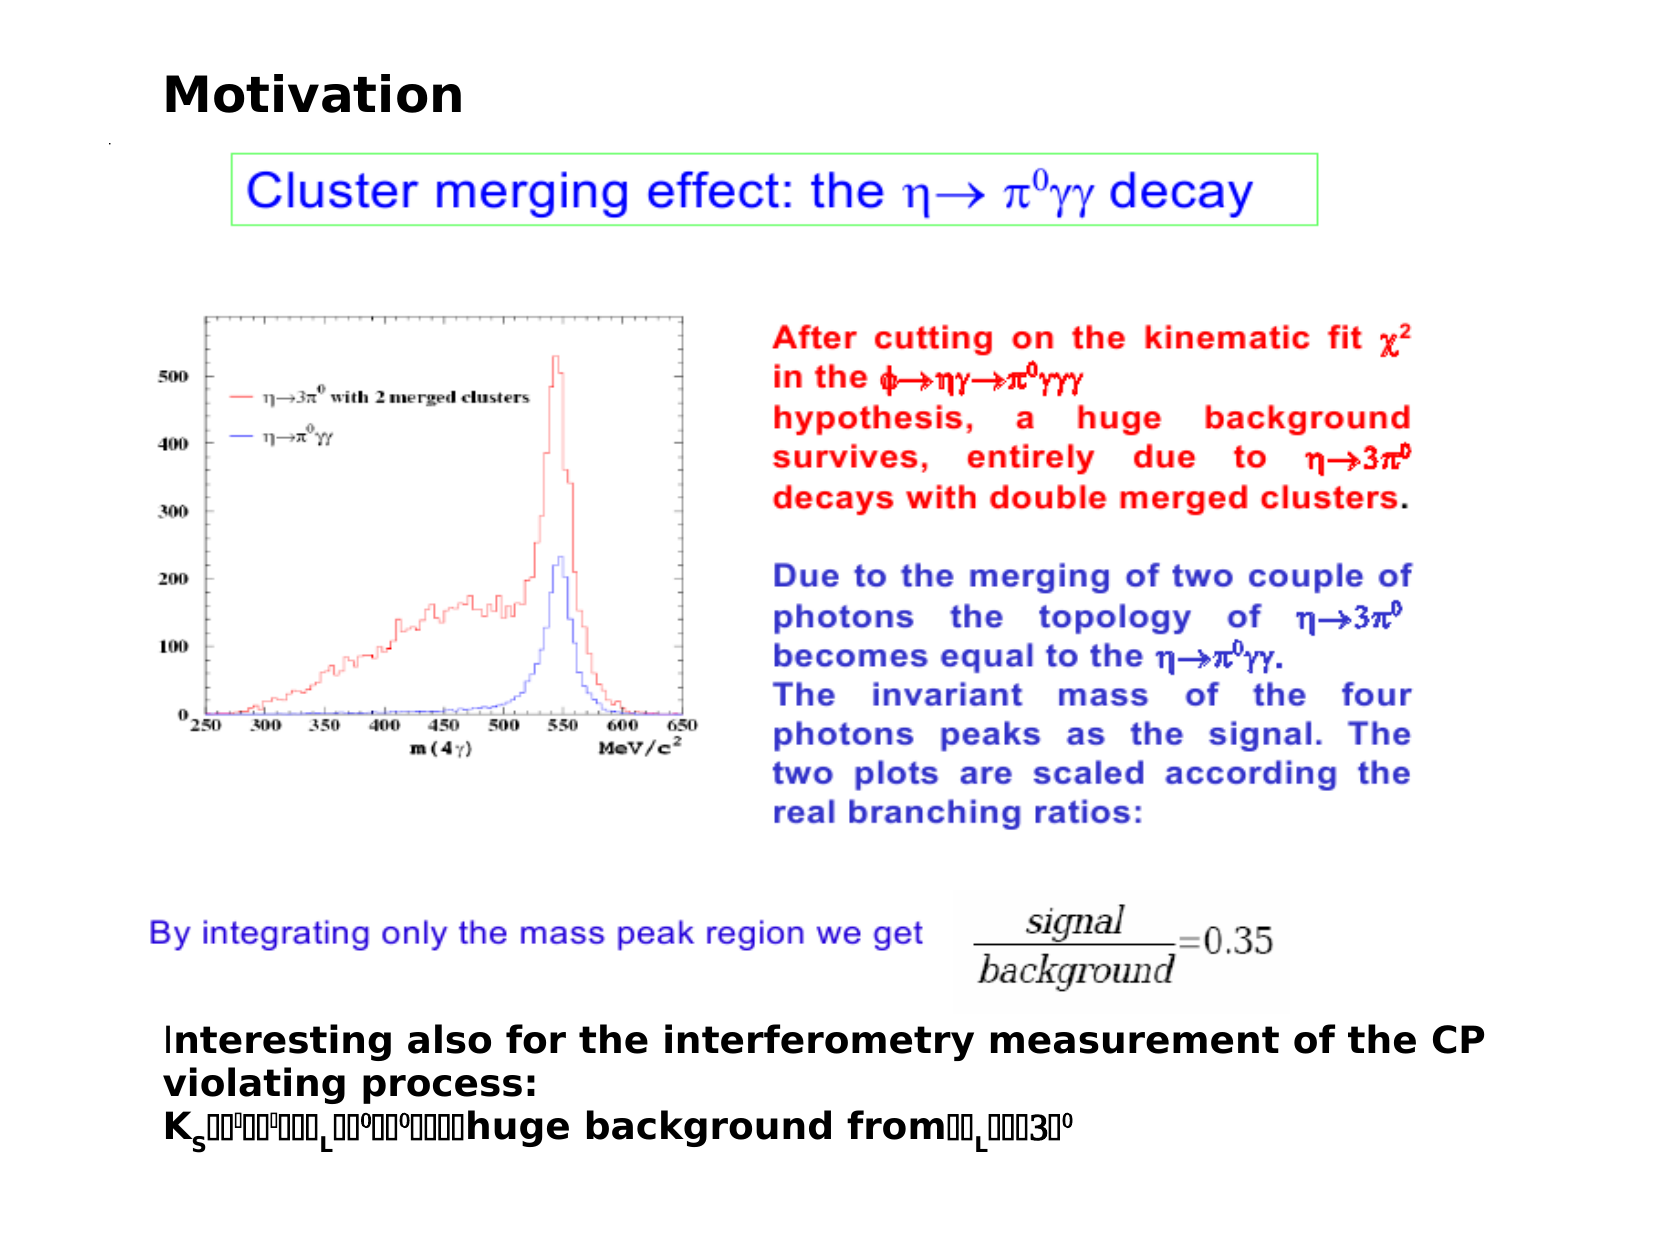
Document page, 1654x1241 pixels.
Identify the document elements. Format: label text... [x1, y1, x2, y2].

picture [109, 143, 1536, 1064]
text_box Motivation [147, 59, 798, 133]
text_box Interesting also for the interferometry measurement of the CP violating process: KSLhuge background fromL [147, 1012, 1595, 1167]
